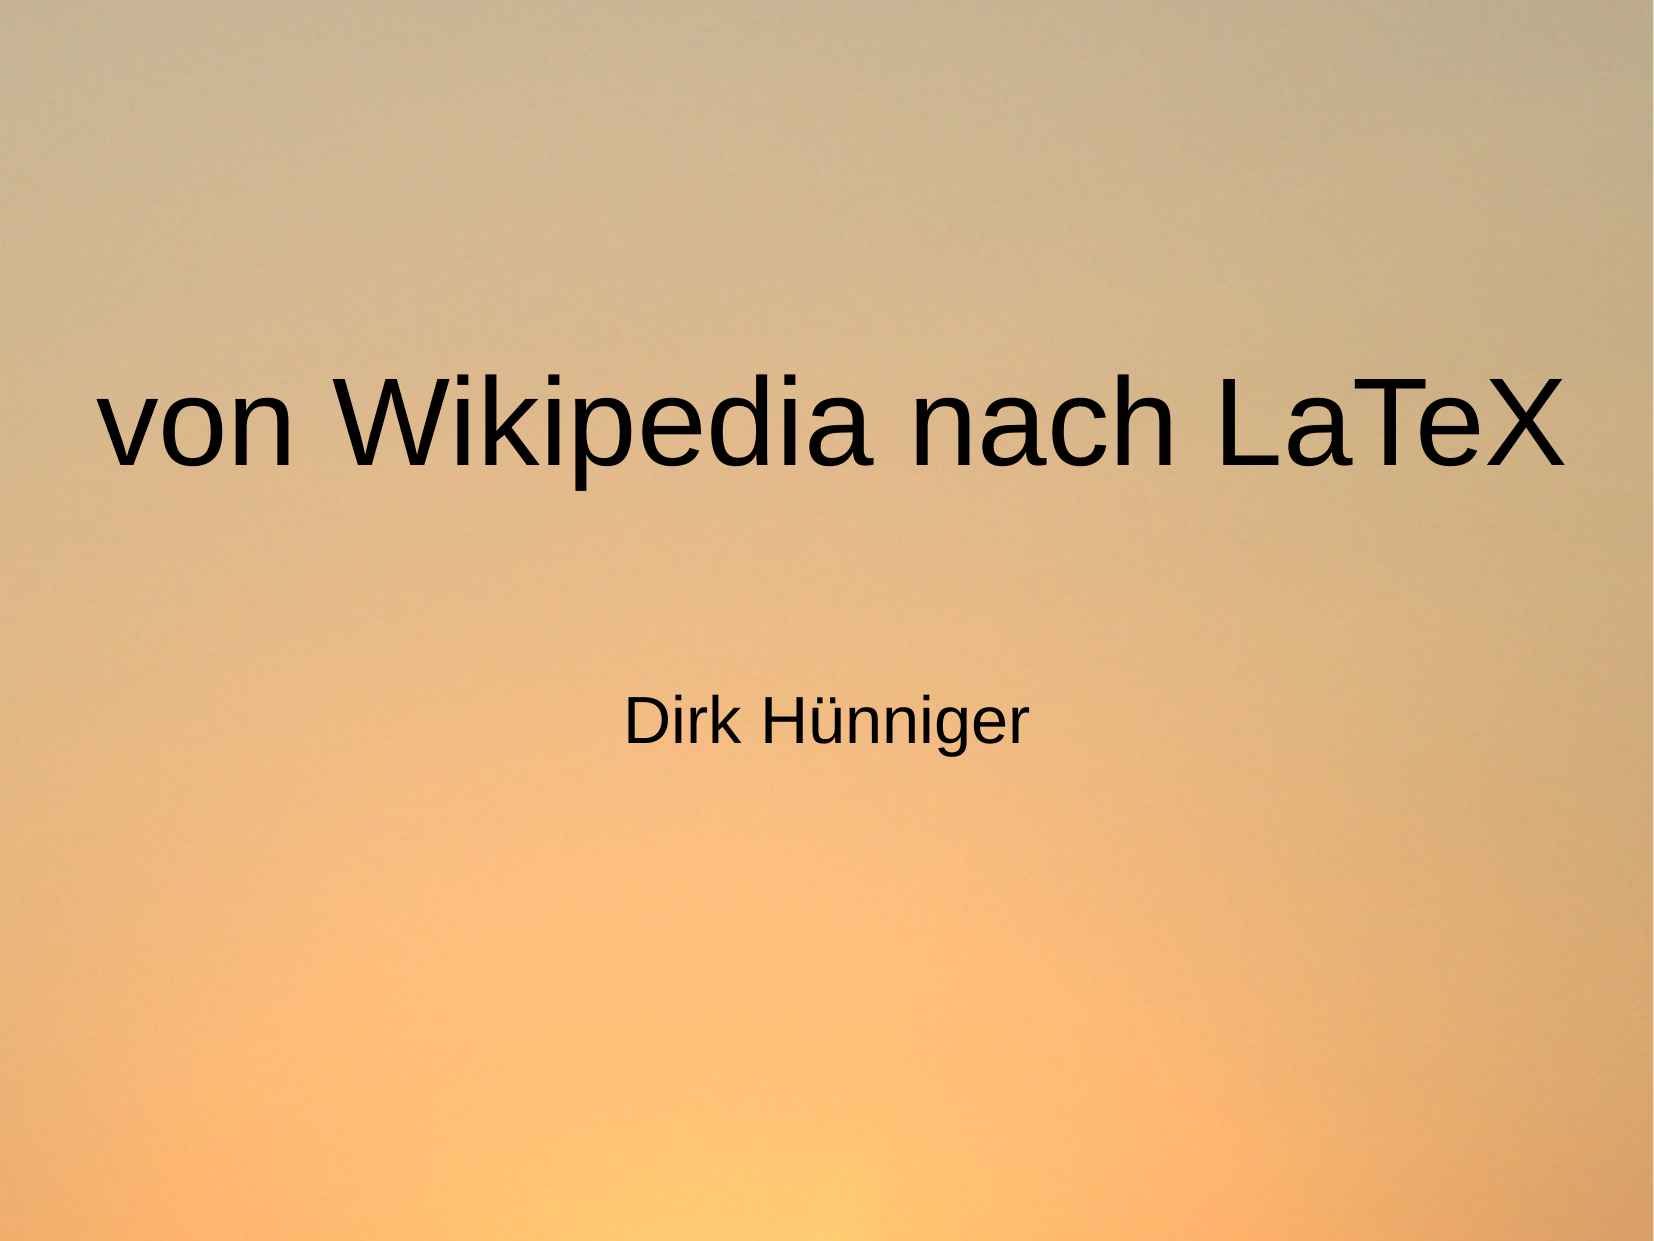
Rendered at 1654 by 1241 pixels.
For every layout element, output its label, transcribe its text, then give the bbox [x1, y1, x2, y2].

picture [0, 0, 1654, 1241]
subtitle Dirk Hünniger [82, 360, 1571, 1081]
title von Wikipedia nach LaTeX [60, 49, 1606, 796]
